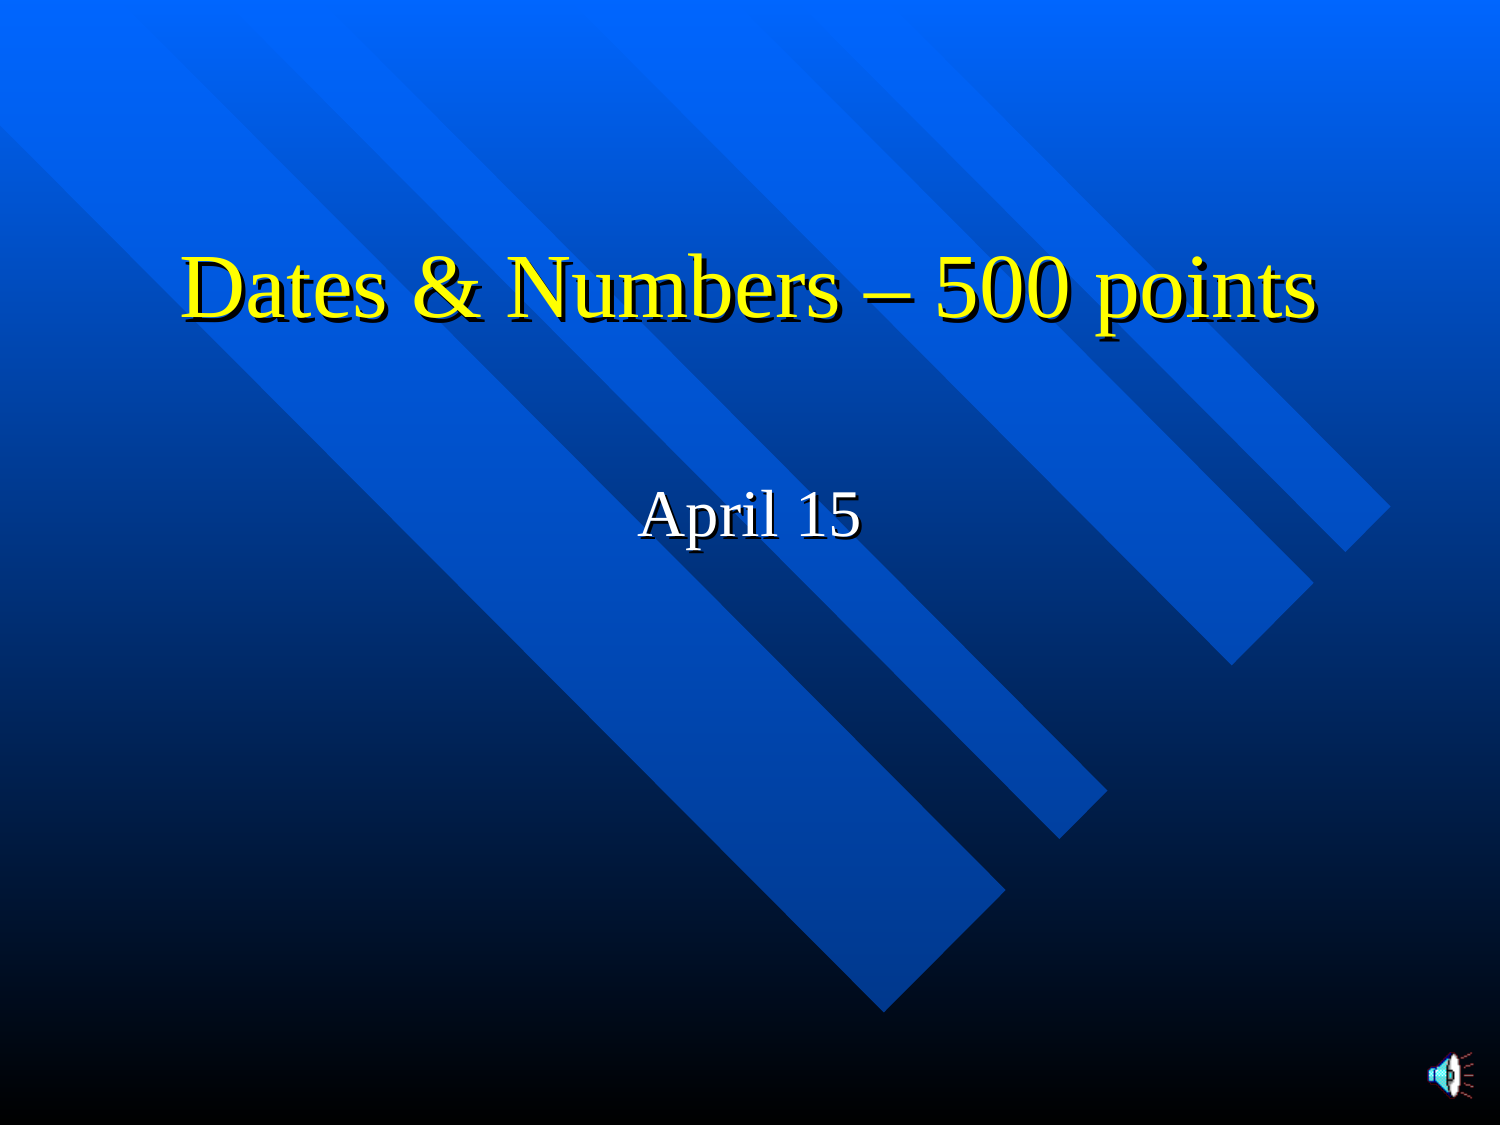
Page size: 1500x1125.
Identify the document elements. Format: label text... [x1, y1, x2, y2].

picture [1426, 1051, 1477, 1102]
title Dates & Numbers – 500 points [112, 187, 1388, 375]
subtitle April 15 [225, 462, 1276, 751]
